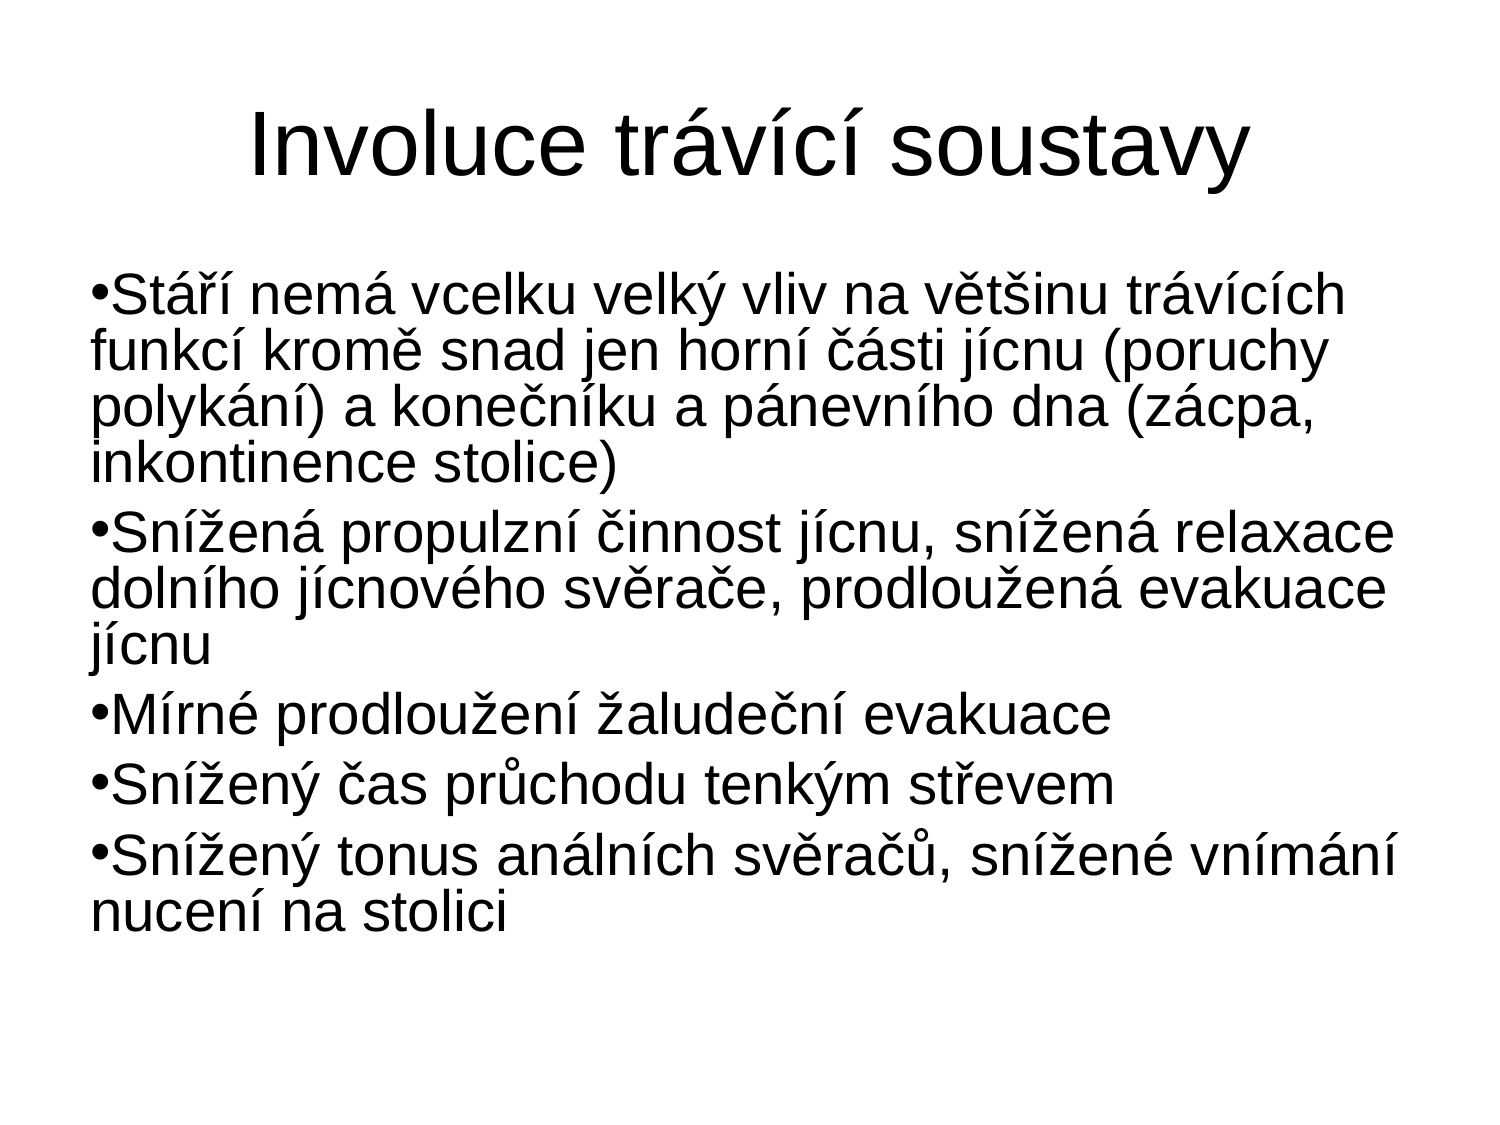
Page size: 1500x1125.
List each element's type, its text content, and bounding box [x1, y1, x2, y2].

title Involuce trávící soustavy [75, 45, 1426, 233]
list Stáří nemá vcelku velký vliv na většinu trávících funkcí kromě snad jen horní části jícnu (poruchy polykání) a konečníku a pánevního dna (zácpa, inkontinence stolice) Snížená propulzní činnost jícnu, snížená relaxace dolního jícnového svěrače, prodloužená evakuace jícnu Mírné prodloužení žaludeční evakuace Snížený čas průchodu tenkým střevem Snížený tonus análních svěračů, snížené vnímání nucení na stolici [75, 262, 1426, 1005]
